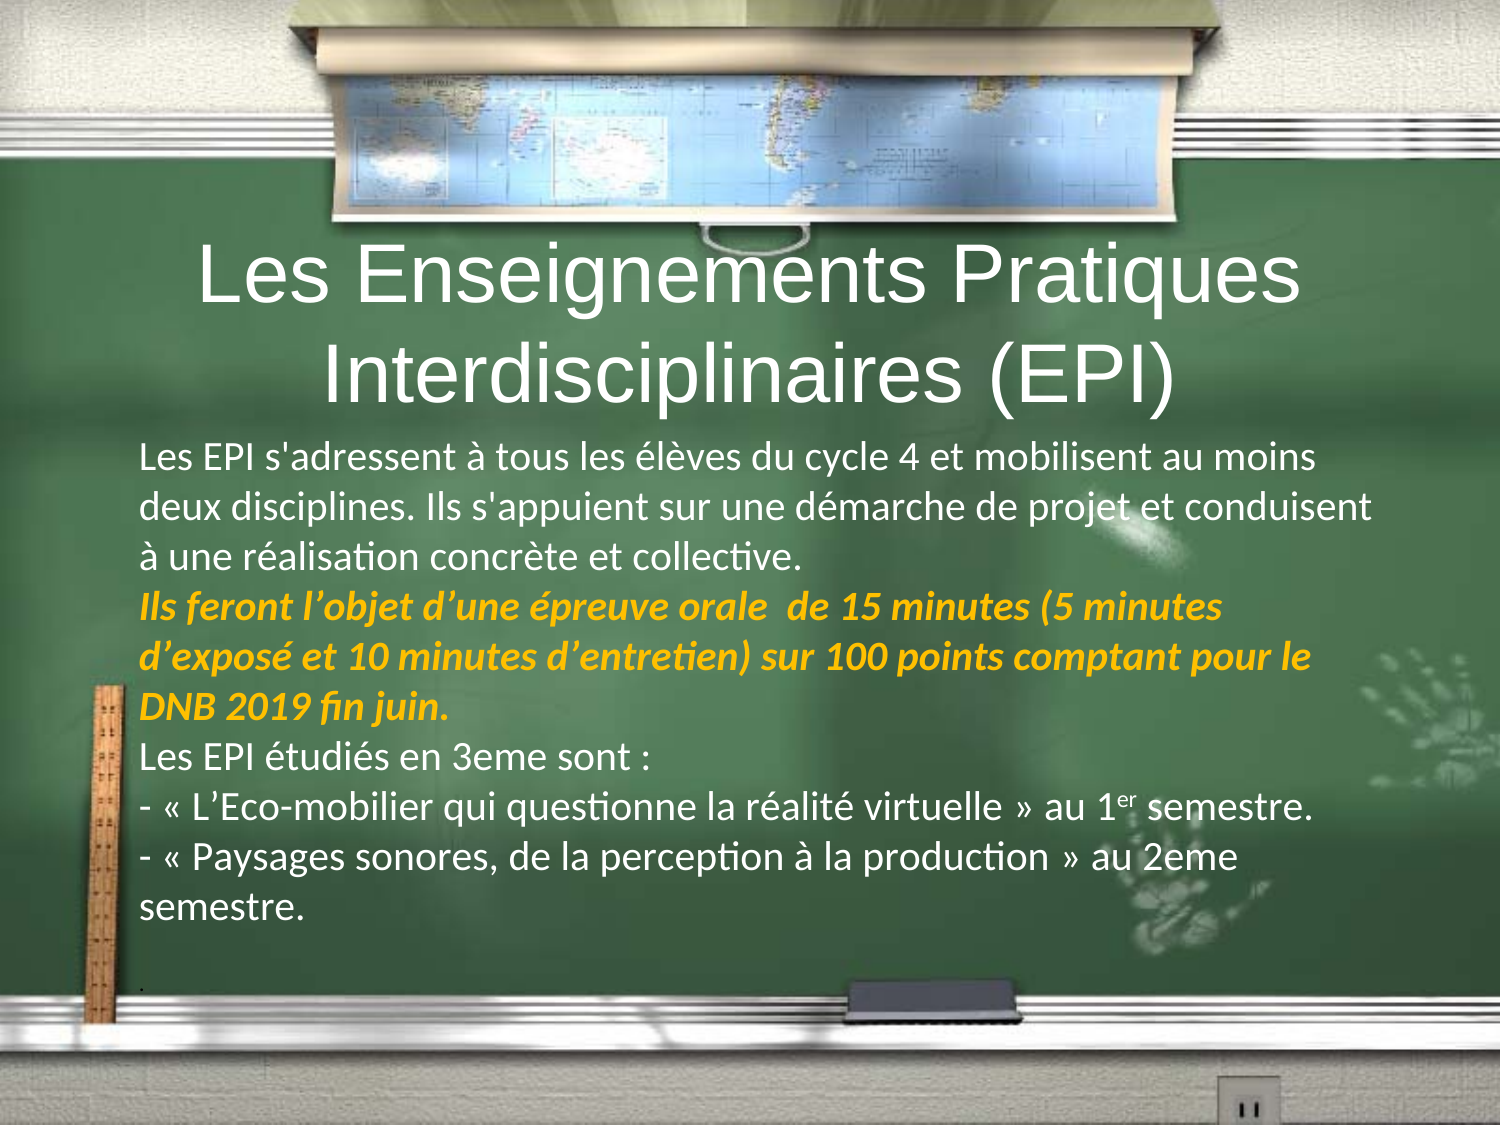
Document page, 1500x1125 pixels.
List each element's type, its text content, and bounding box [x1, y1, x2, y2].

text_box Les Enseignements Pratiques Interdisciplinaires (EPI) [112, 224, 1388, 413]
picture [0, 0, 1500, 1125]
text_box Les EPI s'adressent à tous les élèves du cycle 4 et mobilisent au moins deux disciplines. Ils s'appuient sur une démarche de projet et conduisent à une réalisation concrète et collective. Ils feront l’objet d’une épreuve orale de 15 minutes (5 minutes d’exposé et 10 minutes d’entretien) sur 100 points comptant pour le DNB 2019 fin juin. Les EPI étudiés en 3eme sont : - « L’Eco-mobilier qui questionne la réalité virtuelle » au 1er semestre. - « Paysages sonores, de la perception à la production » au 2eme semestre. . [123, 420, 1400, 996]
